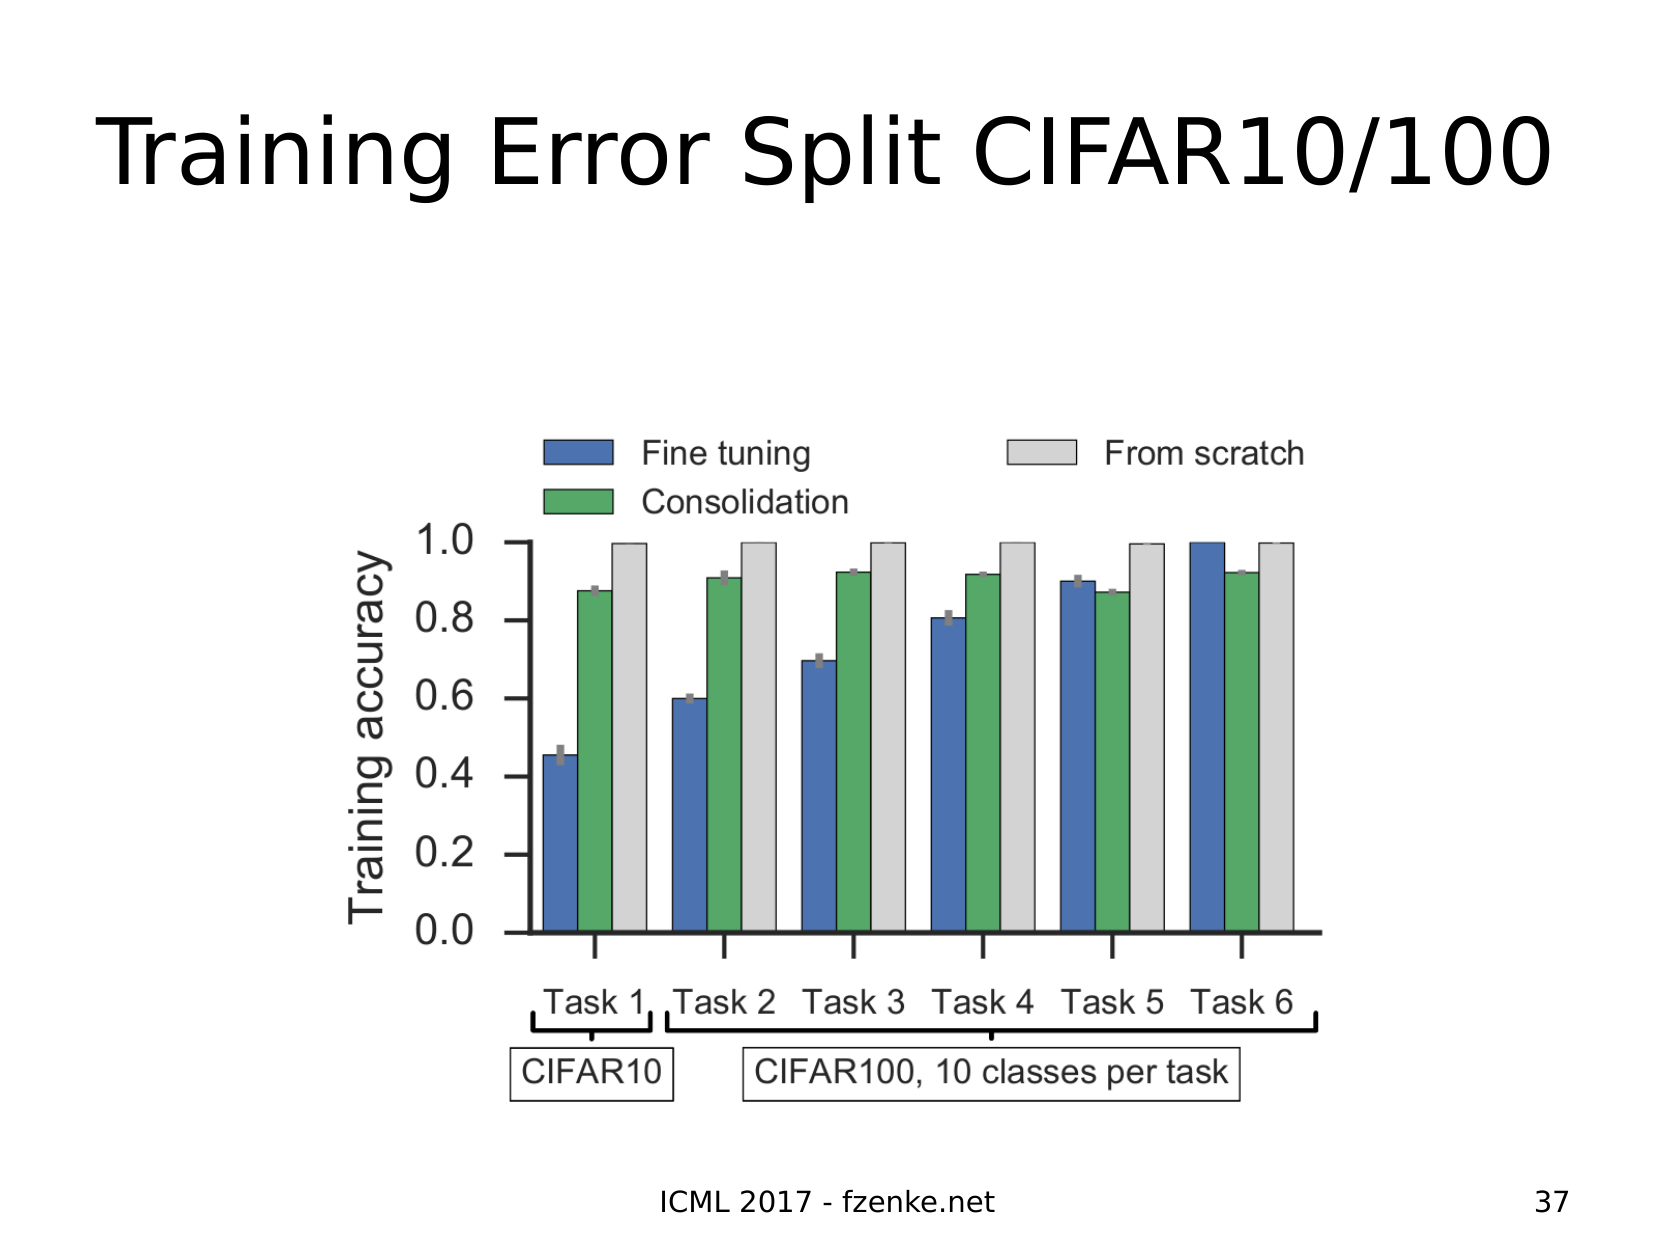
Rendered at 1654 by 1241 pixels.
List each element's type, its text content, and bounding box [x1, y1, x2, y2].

title Training Error Split CIFAR10/100 [82, 49, 1571, 257]
picture [315, 419, 1340, 1104]
